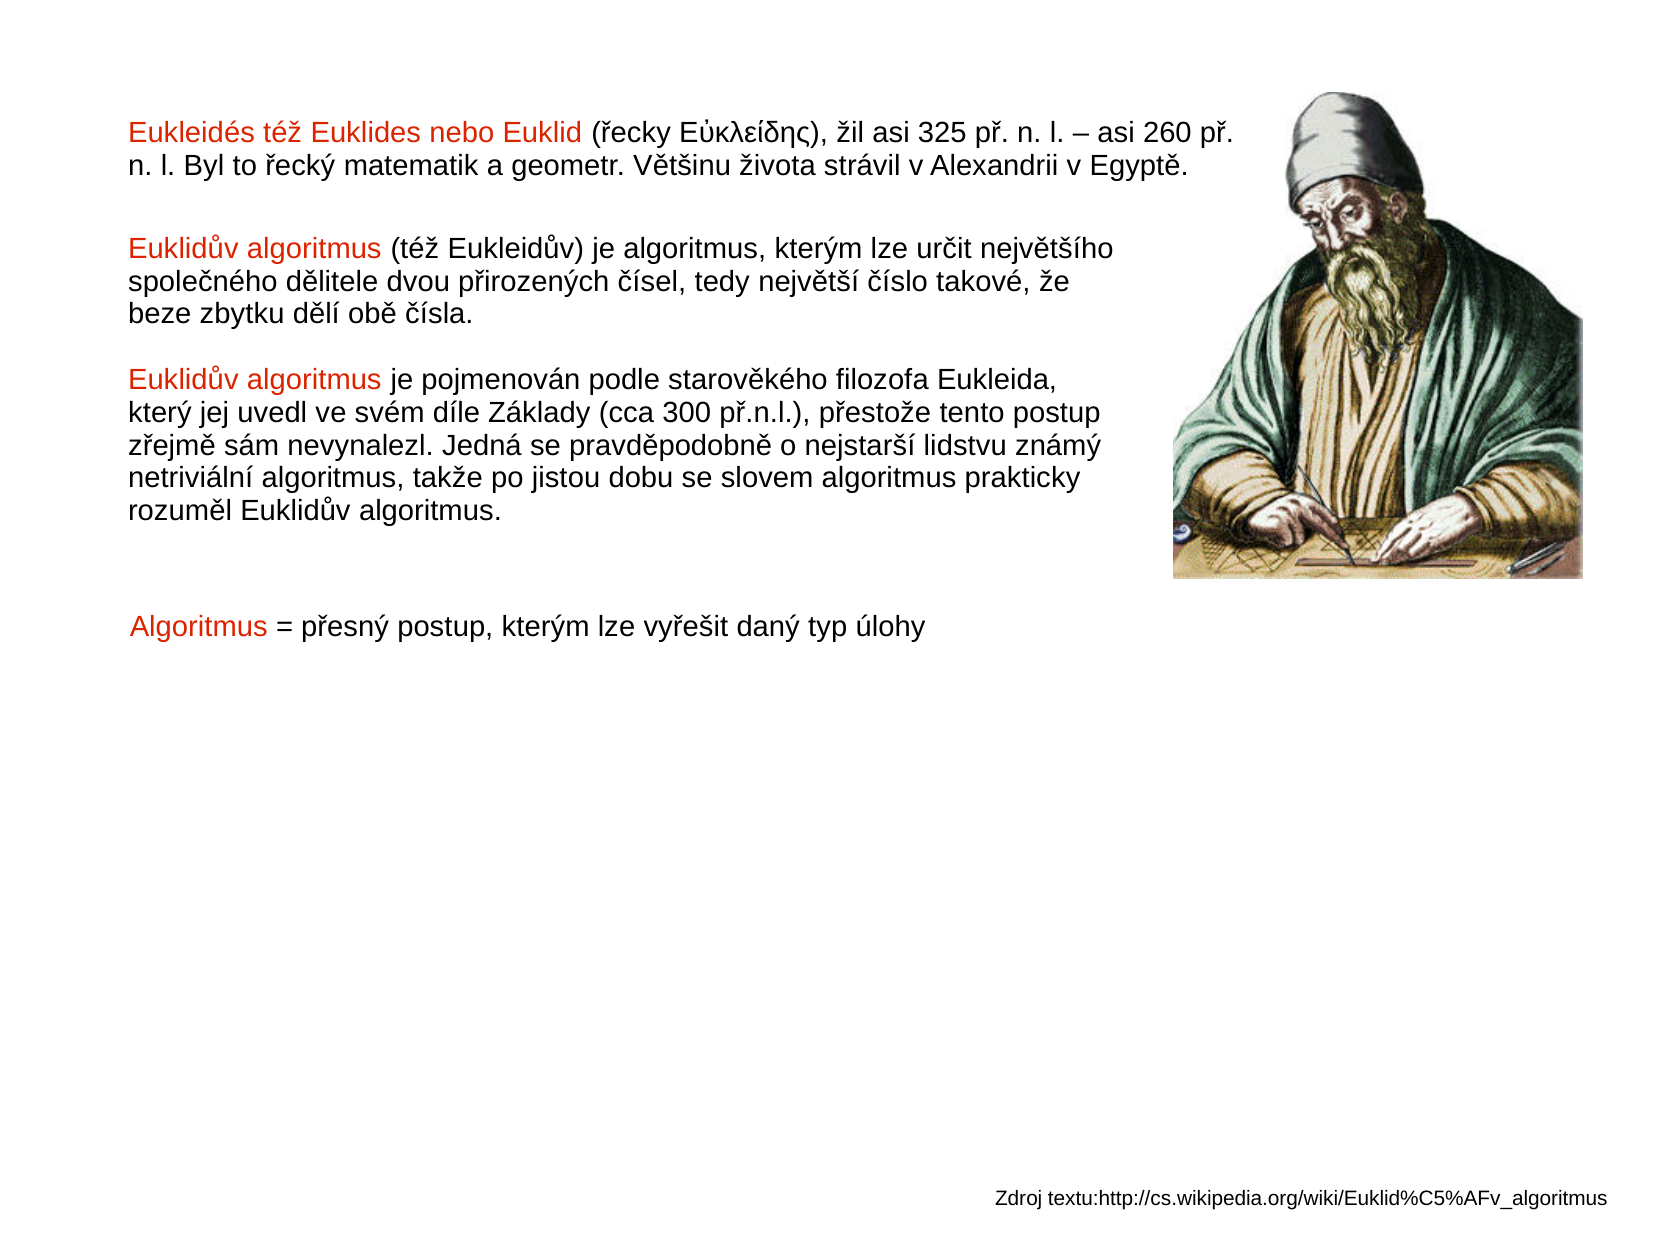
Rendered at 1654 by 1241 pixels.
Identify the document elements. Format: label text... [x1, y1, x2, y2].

text_box Euklidův algoritmus (též Eukleidův) je algoritmus, kterým lze určit největšího společného dělitele dvou přirozených čísel, tedy největší číslo takové, že beze zbytku dělí obě čísla. Euklidův algoritmus je pojmenován podle starověkého filozofa Eukleida, který jej uvedl ve svém díle Základy (cca 300 př.n.l.), přestože tento postup zřejmě sám nevynalezl. Jedná se pravděpodobně o nejstarší lidstvu známý netriviální algoritmus, takže po jistou dobu se slovem algoritmus prakticky rozuměl Euklidův algoritmus. [113, 224, 1142, 535]
text_box Algoritmus = přesný postup, kterým lze vyřešit daný typ úlohy [114, 602, 1178, 716]
text_box Zdroj textu:http://cs.wikipedia.org/wiki/Euklid%C5%AFv_algoritmus [980, 1178, 1630, 1217]
text_box Eukleidés též Euklides nebo Euklid (řecky Εὐκλείδης), žil asi 325 př. n. l. – asi 260 př. n. l. Byl to řecký matematik a geometr. Většinu života strávil v Alexandrii v Egyptě. [113, 108, 1260, 189]
picture [1173, 92, 1583, 579]
